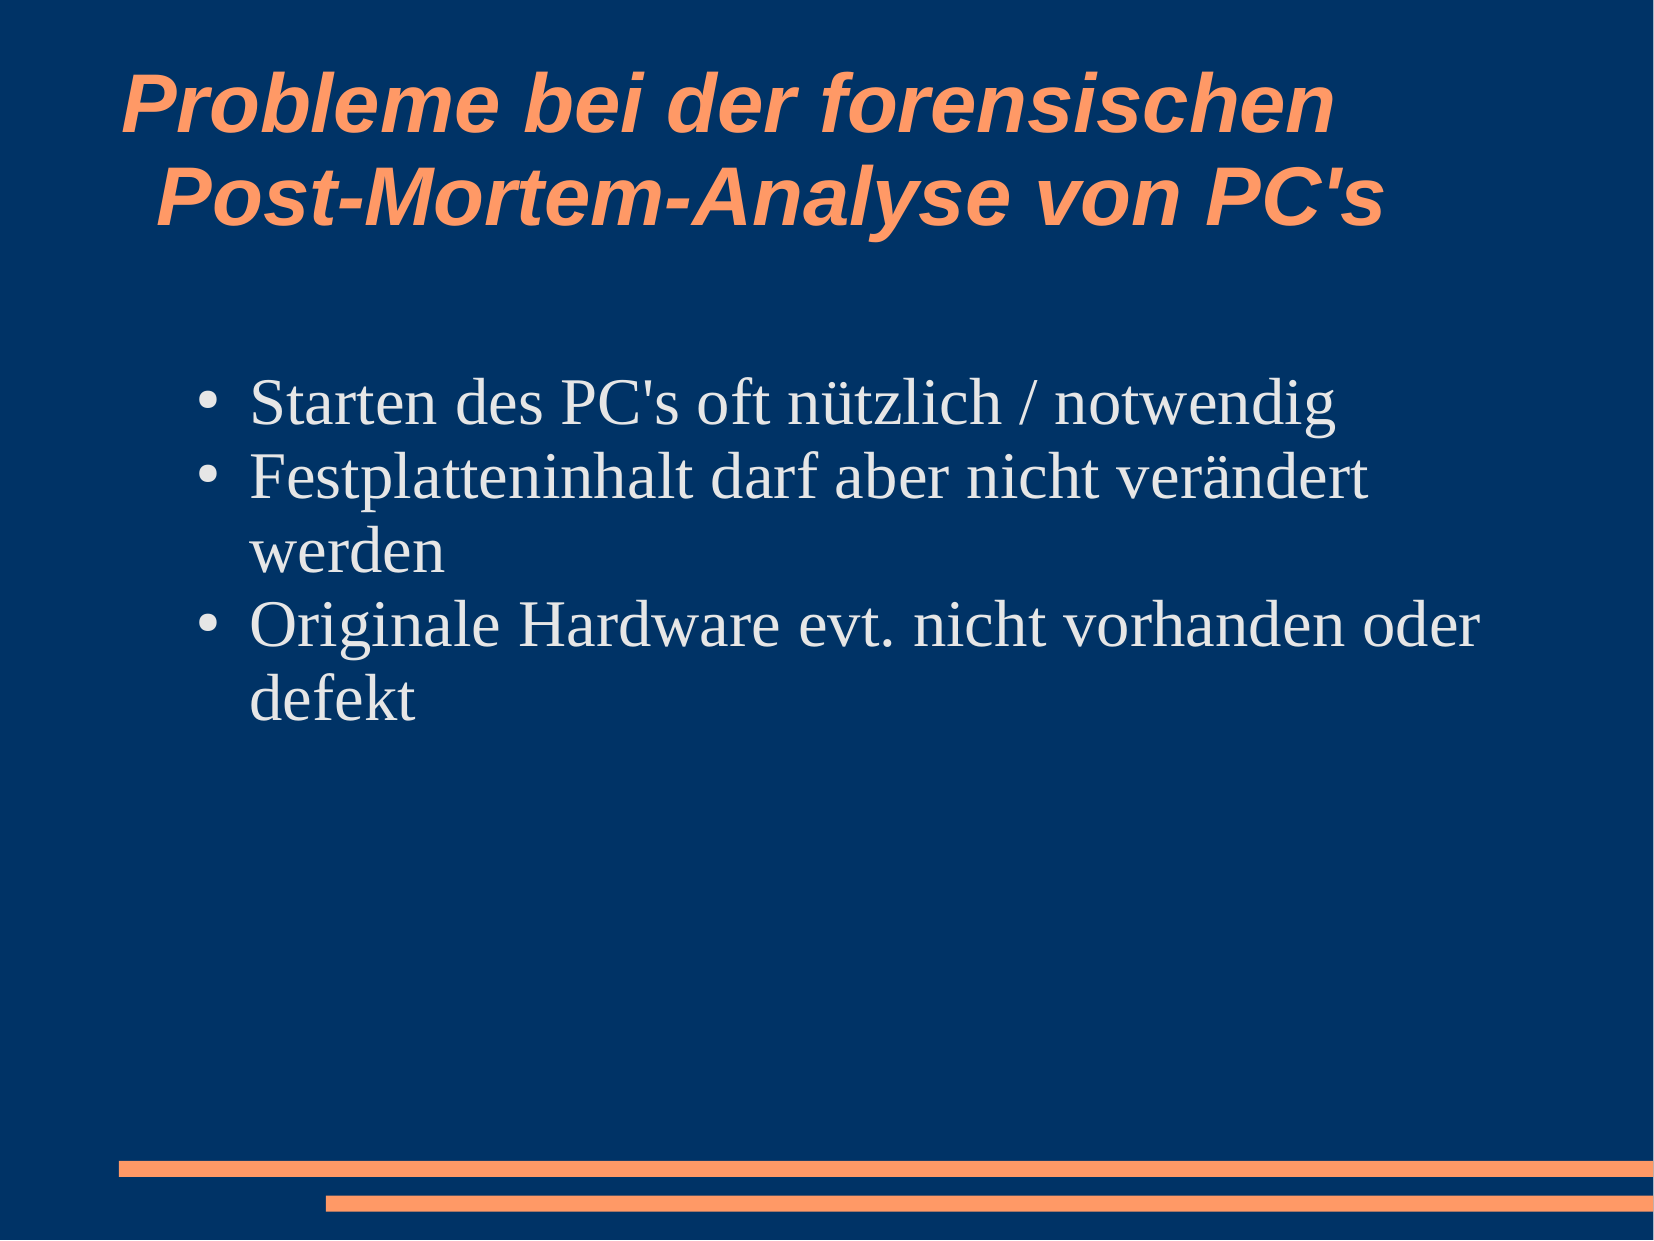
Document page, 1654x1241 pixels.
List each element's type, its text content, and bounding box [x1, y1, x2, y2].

title Probleme bei der forensischen Post-Mortem-Analyse von PC's [121, 46, 1534, 254]
list Starten des PC's oft nützlich / notwendig Festplatteninhalt darf aber nicht verändert werden Originale Hardware evt. nicht vorhanden oder defekt [178, 364, 1570, 1147]
